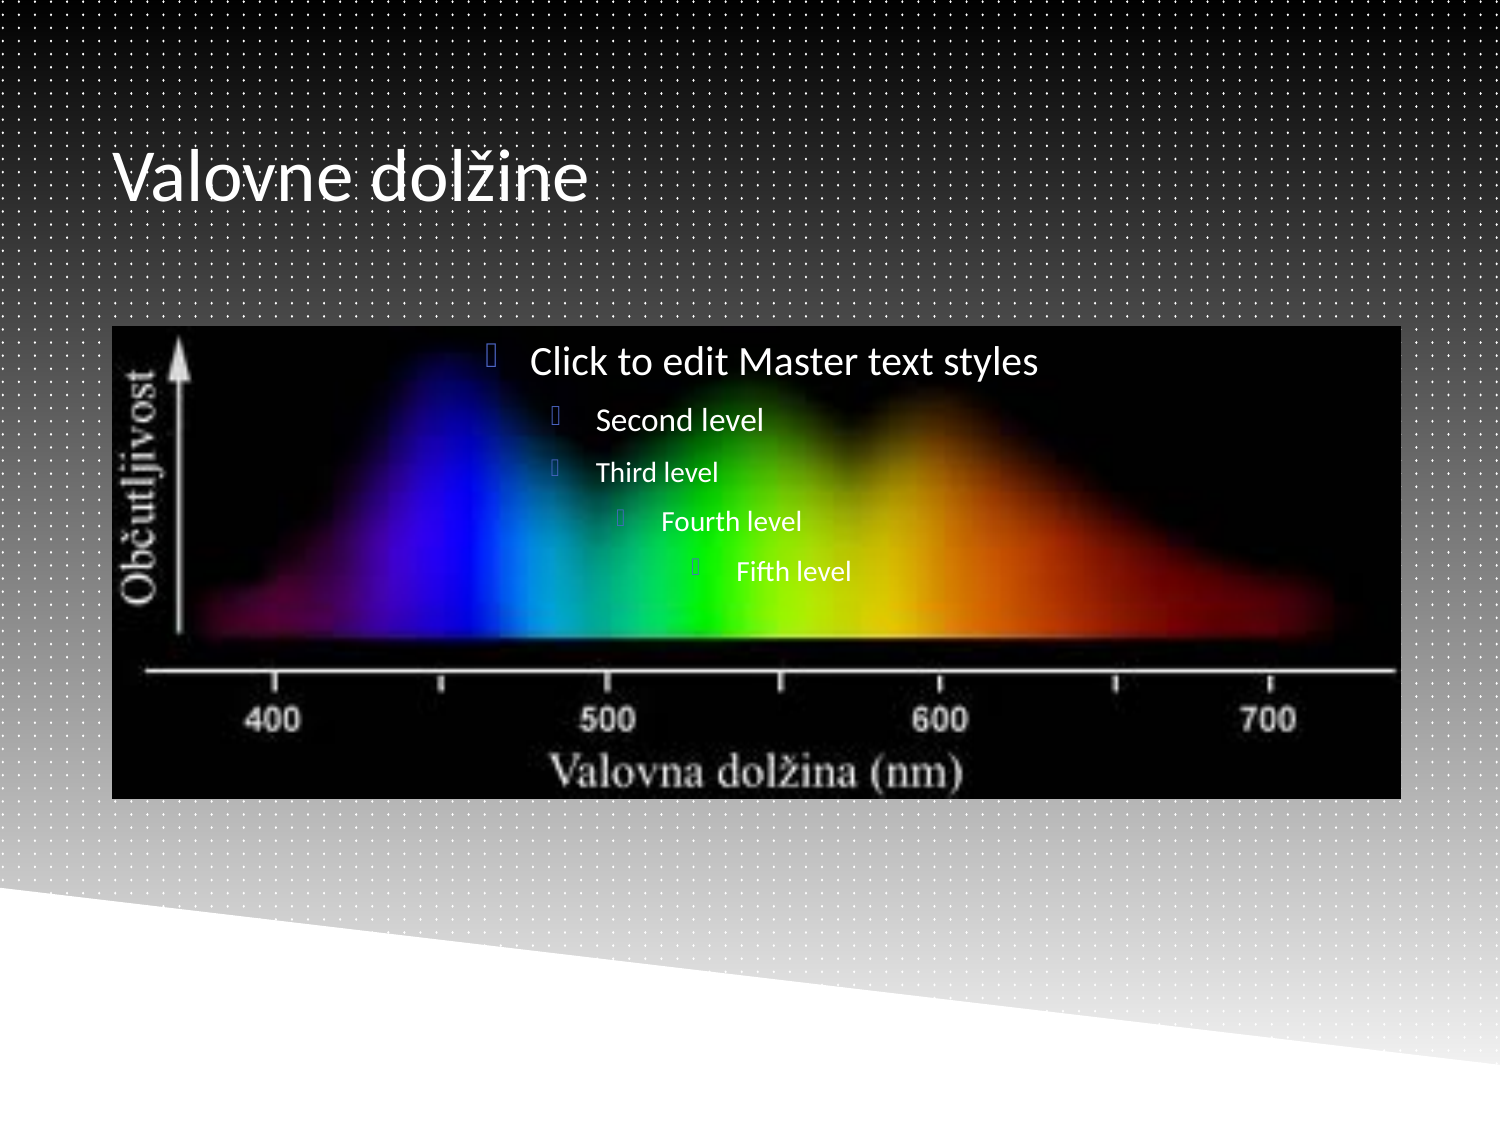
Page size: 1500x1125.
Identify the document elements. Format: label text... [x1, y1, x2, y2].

picture [112, 326, 1401, 799]
title Valovne dolžine [112, 78, 1388, 266]
